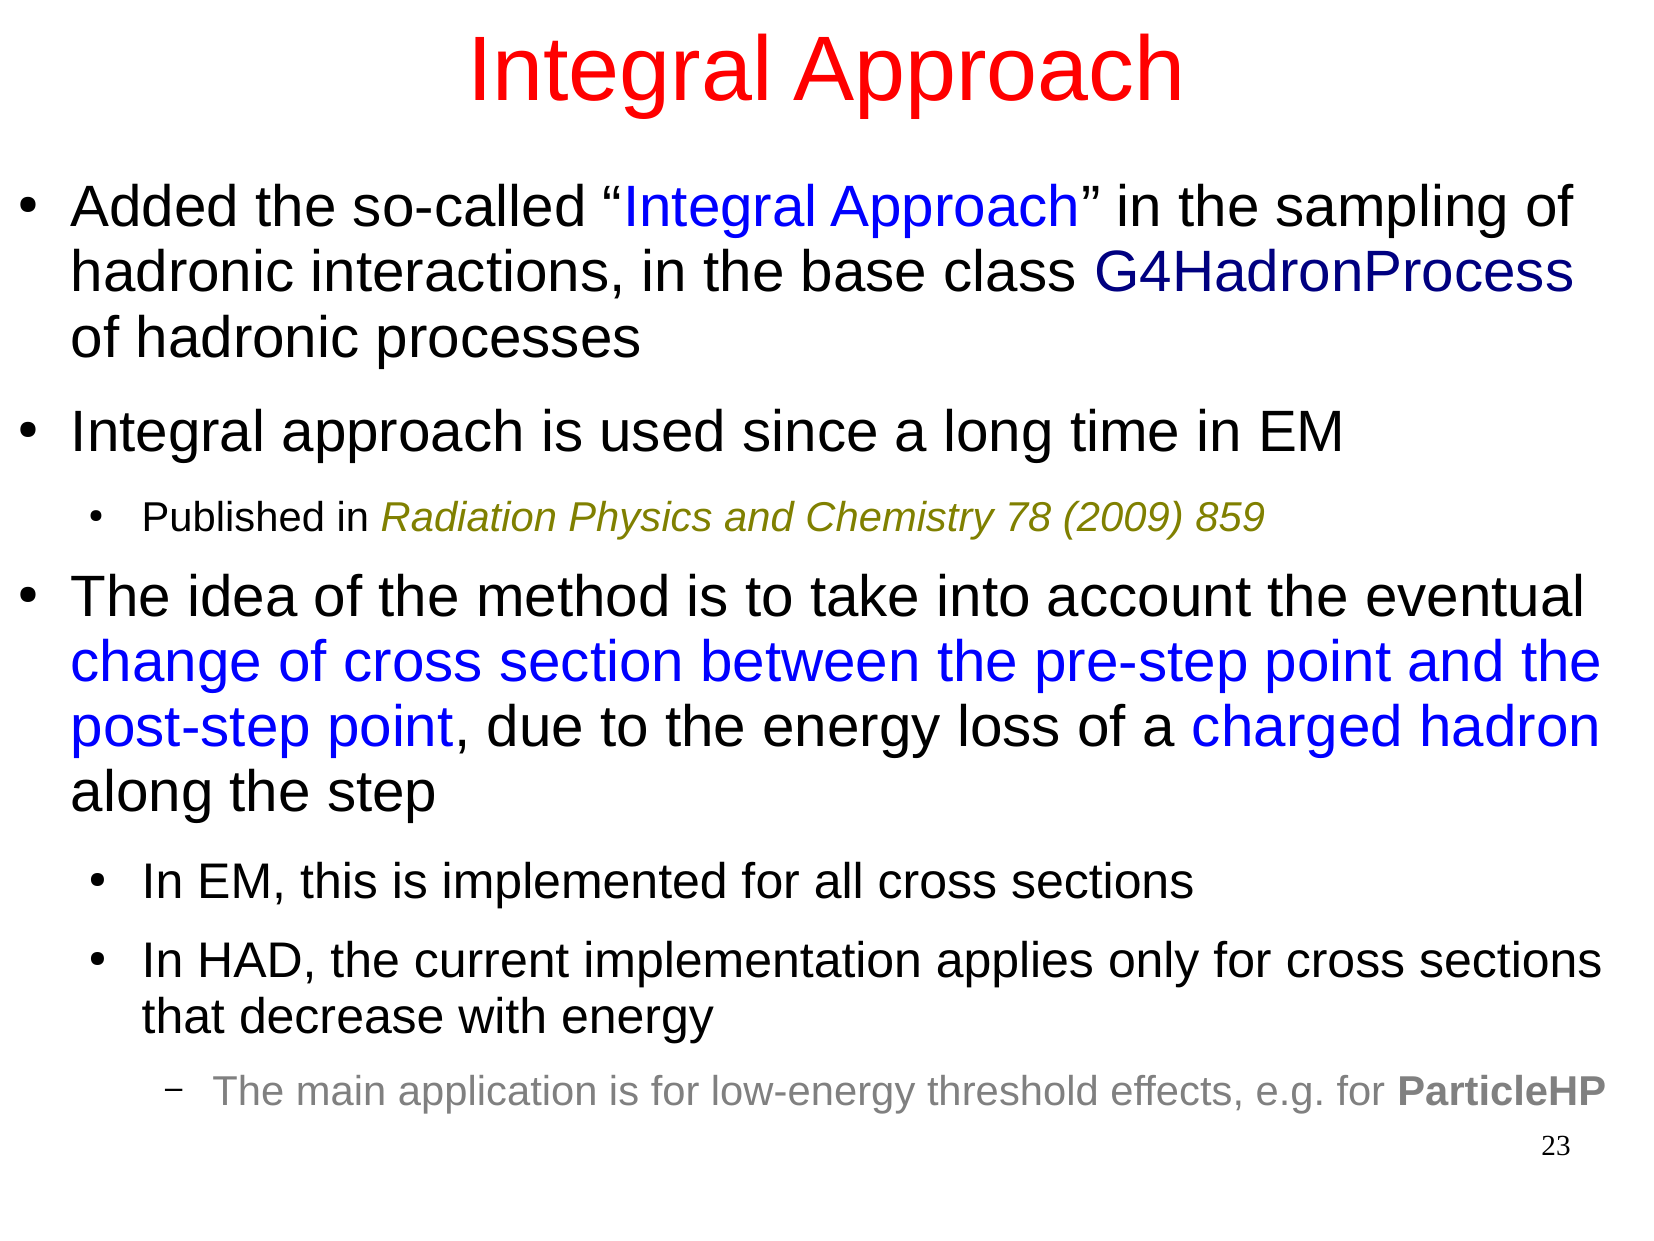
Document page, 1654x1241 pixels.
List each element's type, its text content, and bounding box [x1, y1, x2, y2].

title Integral Approach [0, 8, 1654, 129]
list Added the so-called “Integral Approach” in the sampling of hadronic interactions, in the base class G4HadronProcess of hadronic processes Integral approach is used since a long time in EM Published in Radiation Physics and Chemistry 78 (2009) 859 The idea of the method is to take into account the eventual change of cross section between the pre-step point and the post-step point, due to the energy loss of a charged hadron along the step In EM, this is implemented for all cross sections In HAD, the current implementation applies only for cross sections that decrease with energy The main application is for low-energy threshold effects, e.g. for ParticleHP [0, 174, 1654, 1201]
